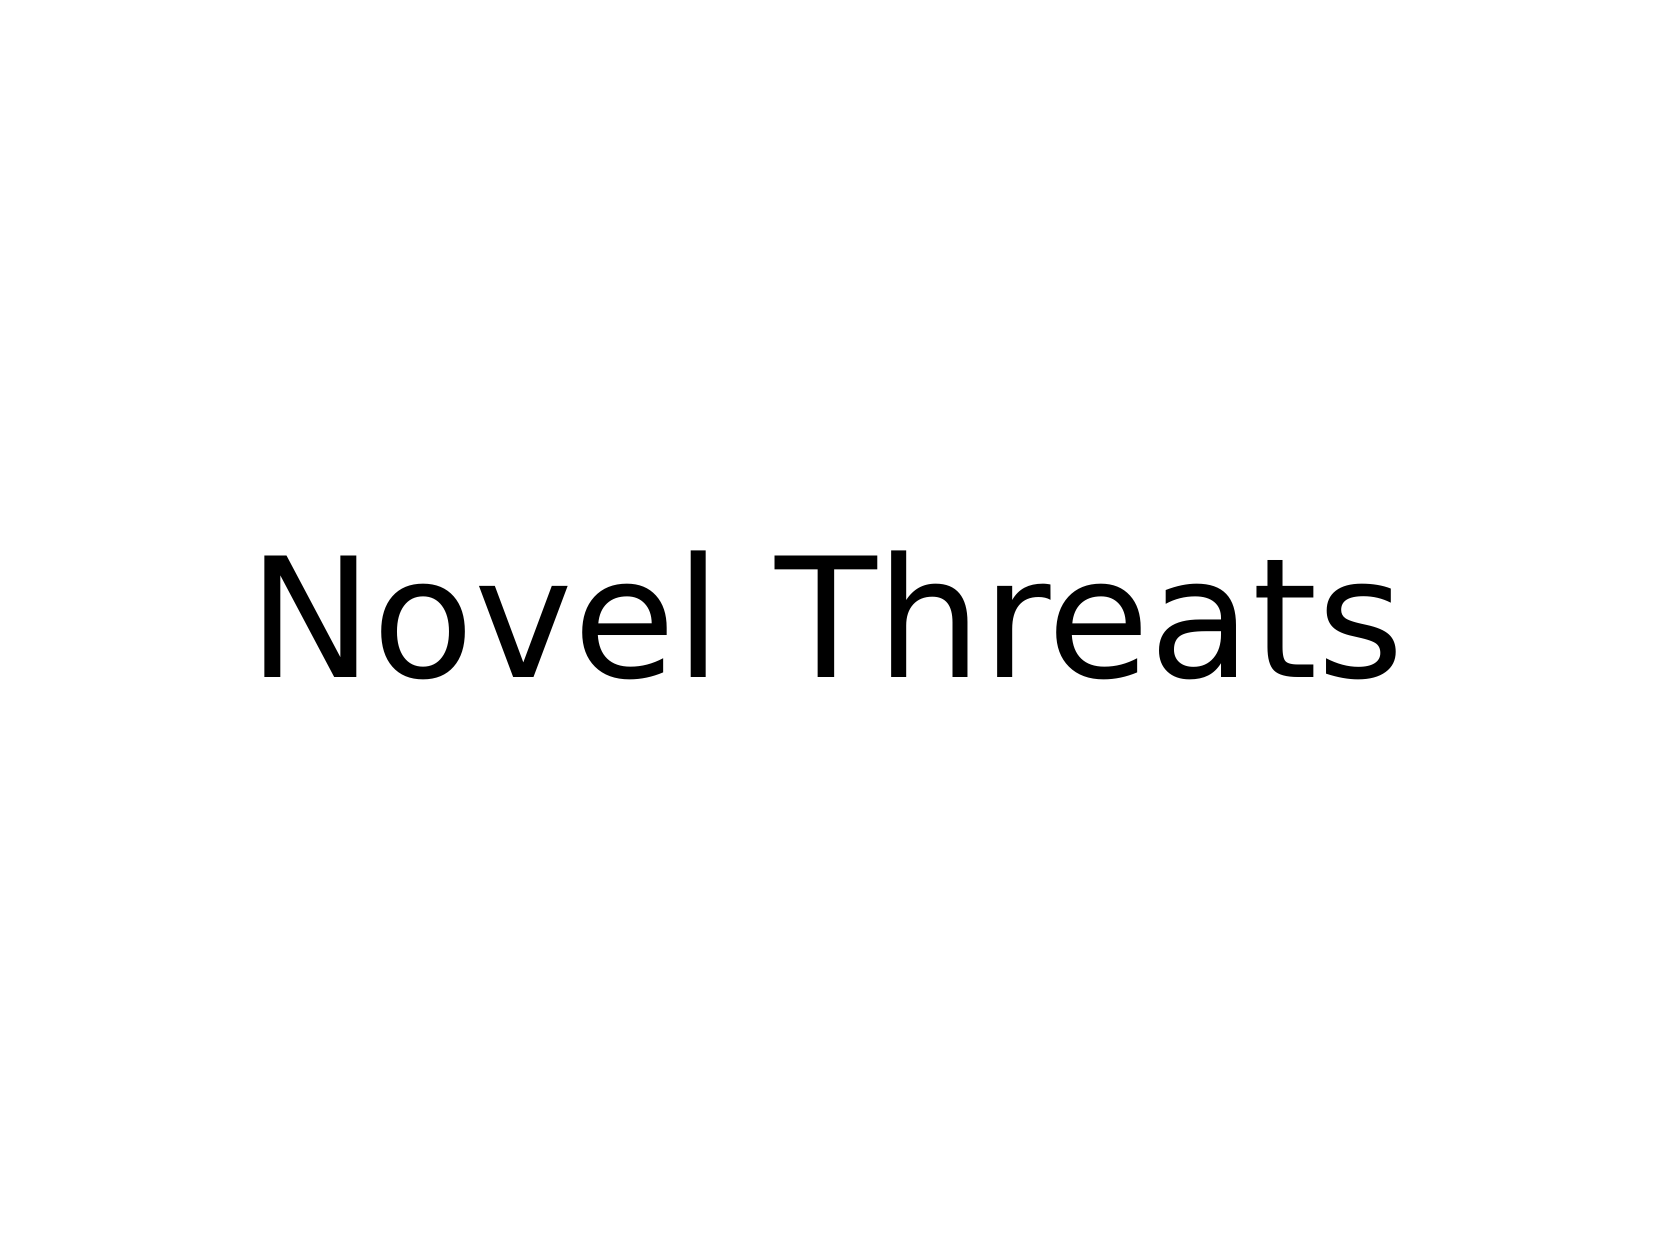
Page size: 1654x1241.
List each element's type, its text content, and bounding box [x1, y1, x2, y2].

title Novel Threats [82, 516, 1571, 724]
